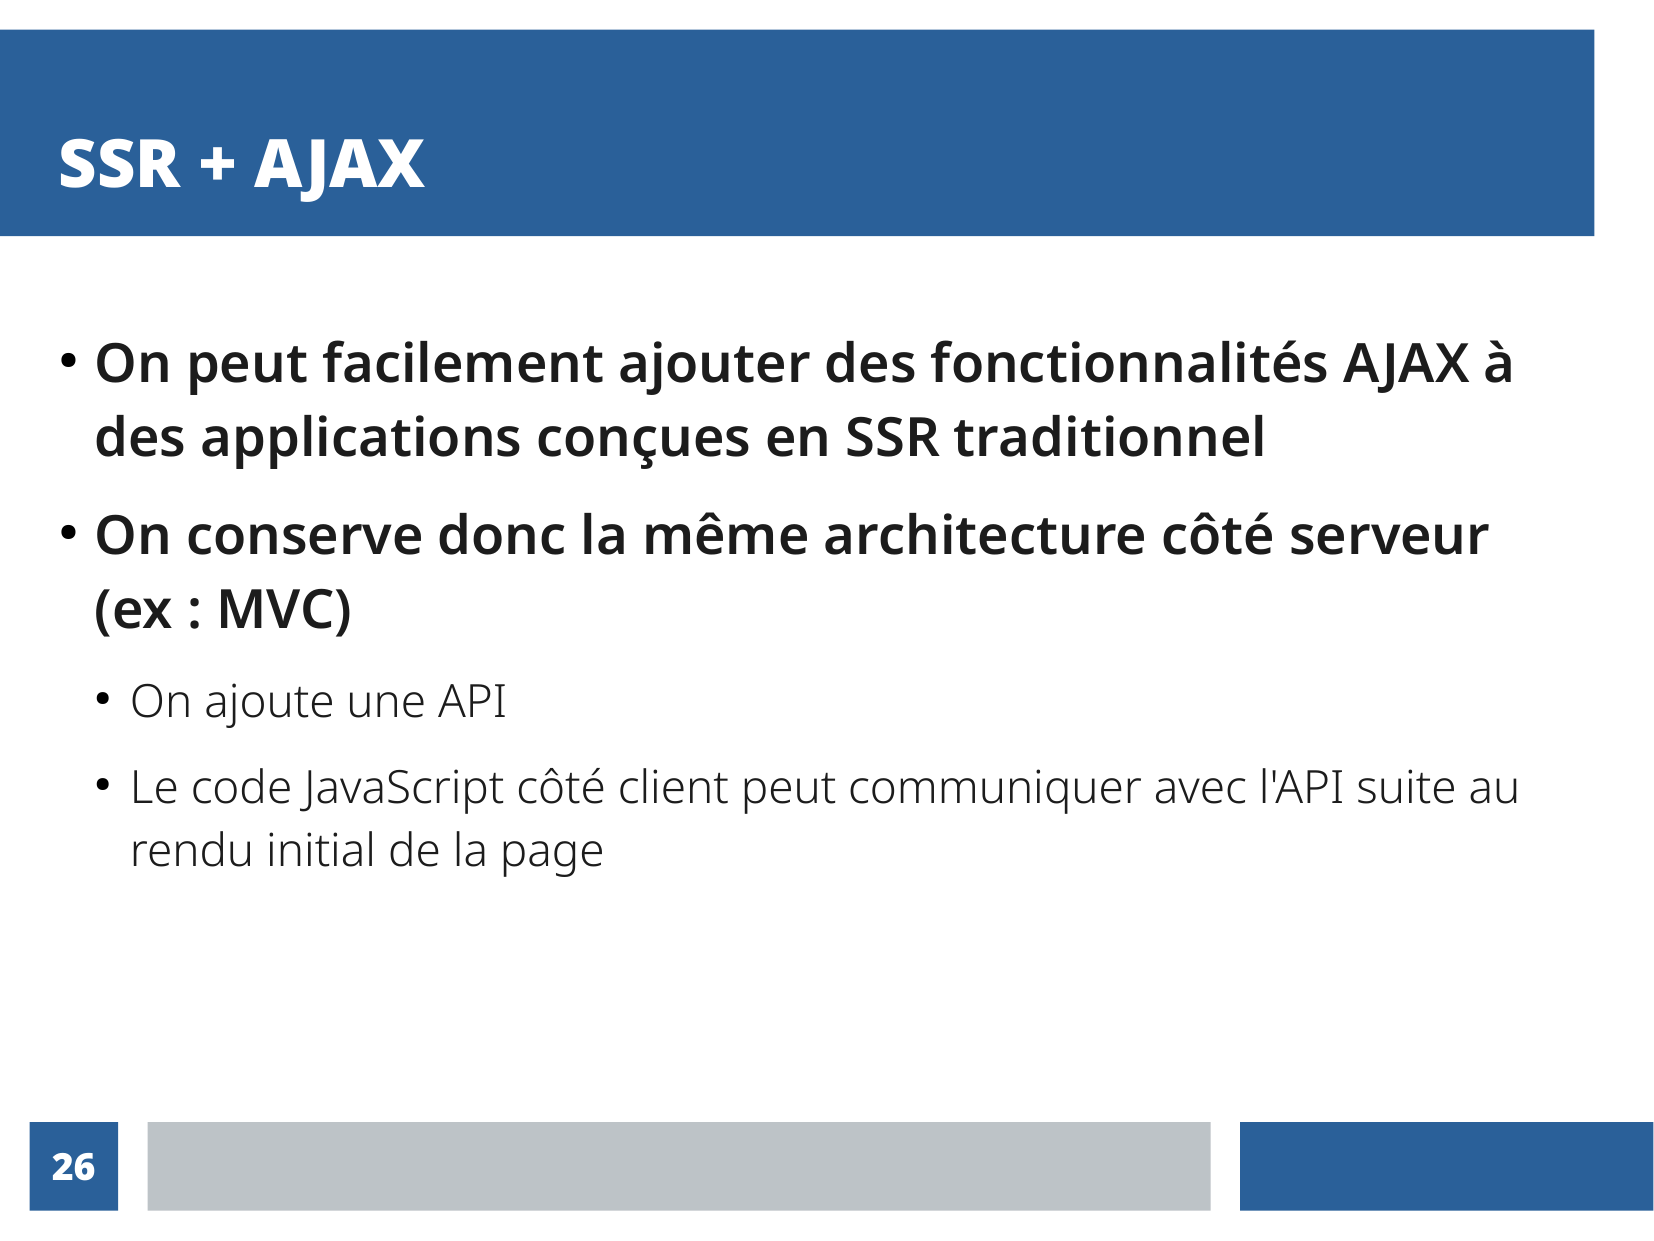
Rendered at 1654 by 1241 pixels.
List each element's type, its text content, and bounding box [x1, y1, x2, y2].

list On peut facilement ajouter des fonctionnalités AJAX à des applications conçues en SSR traditionnel On conserve donc la même architecture côté serveur (ex : MVC) On ajoute une API Le code JavaScript côté client peut communiquer avec l'API suite au rendu initial de la page [59, 324, 1565, 1093]
title SSR + AJAX [59, 59, 1595, 207]
